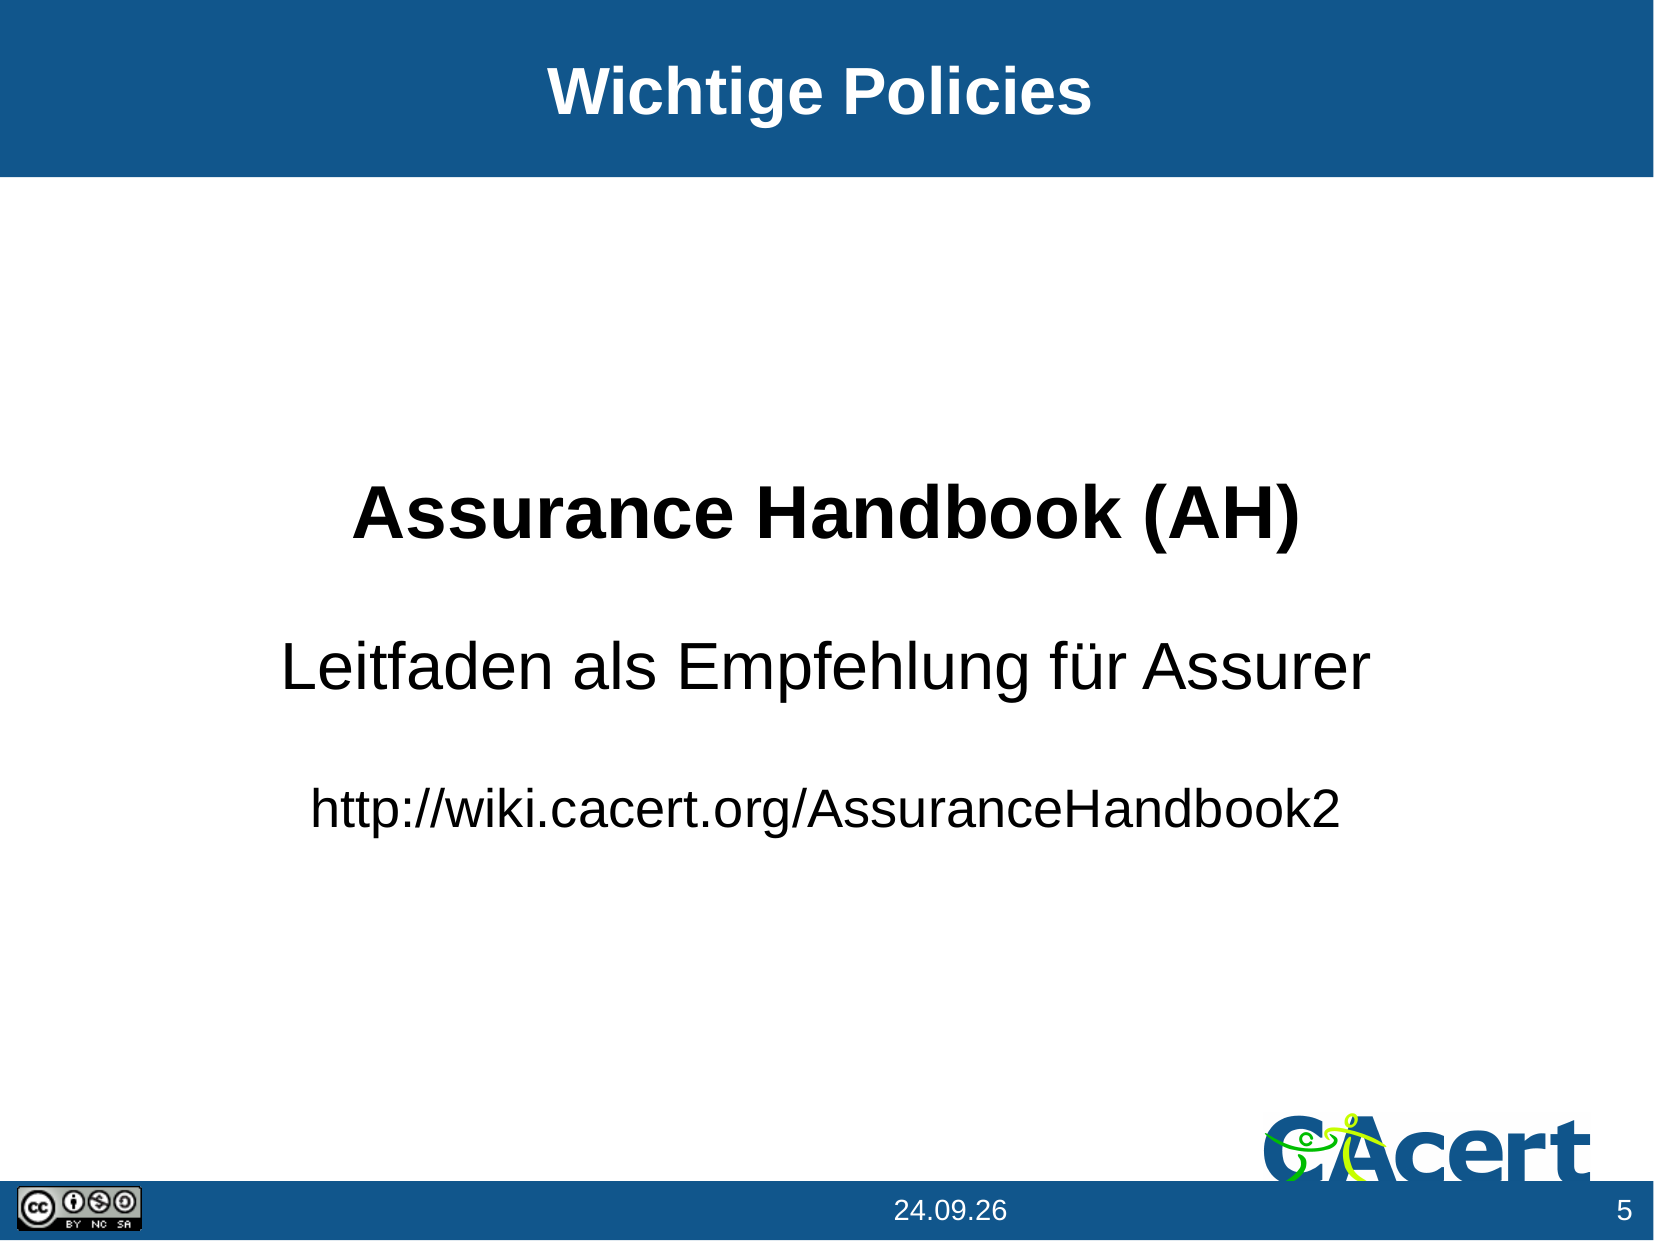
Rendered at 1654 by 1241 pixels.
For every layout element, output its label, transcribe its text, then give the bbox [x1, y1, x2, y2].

subtitle Assurance Handbook (AH) Leitfaden als Empfehlung für Assurer http://wiki.cacert.org/AssuranceHandbook2 [82, 225, 1571, 1084]
title Wichtige Policies [76, 17, 1565, 166]
picture [17, 1186, 142, 1231]
picture [1263, 1112, 1591, 1181]
